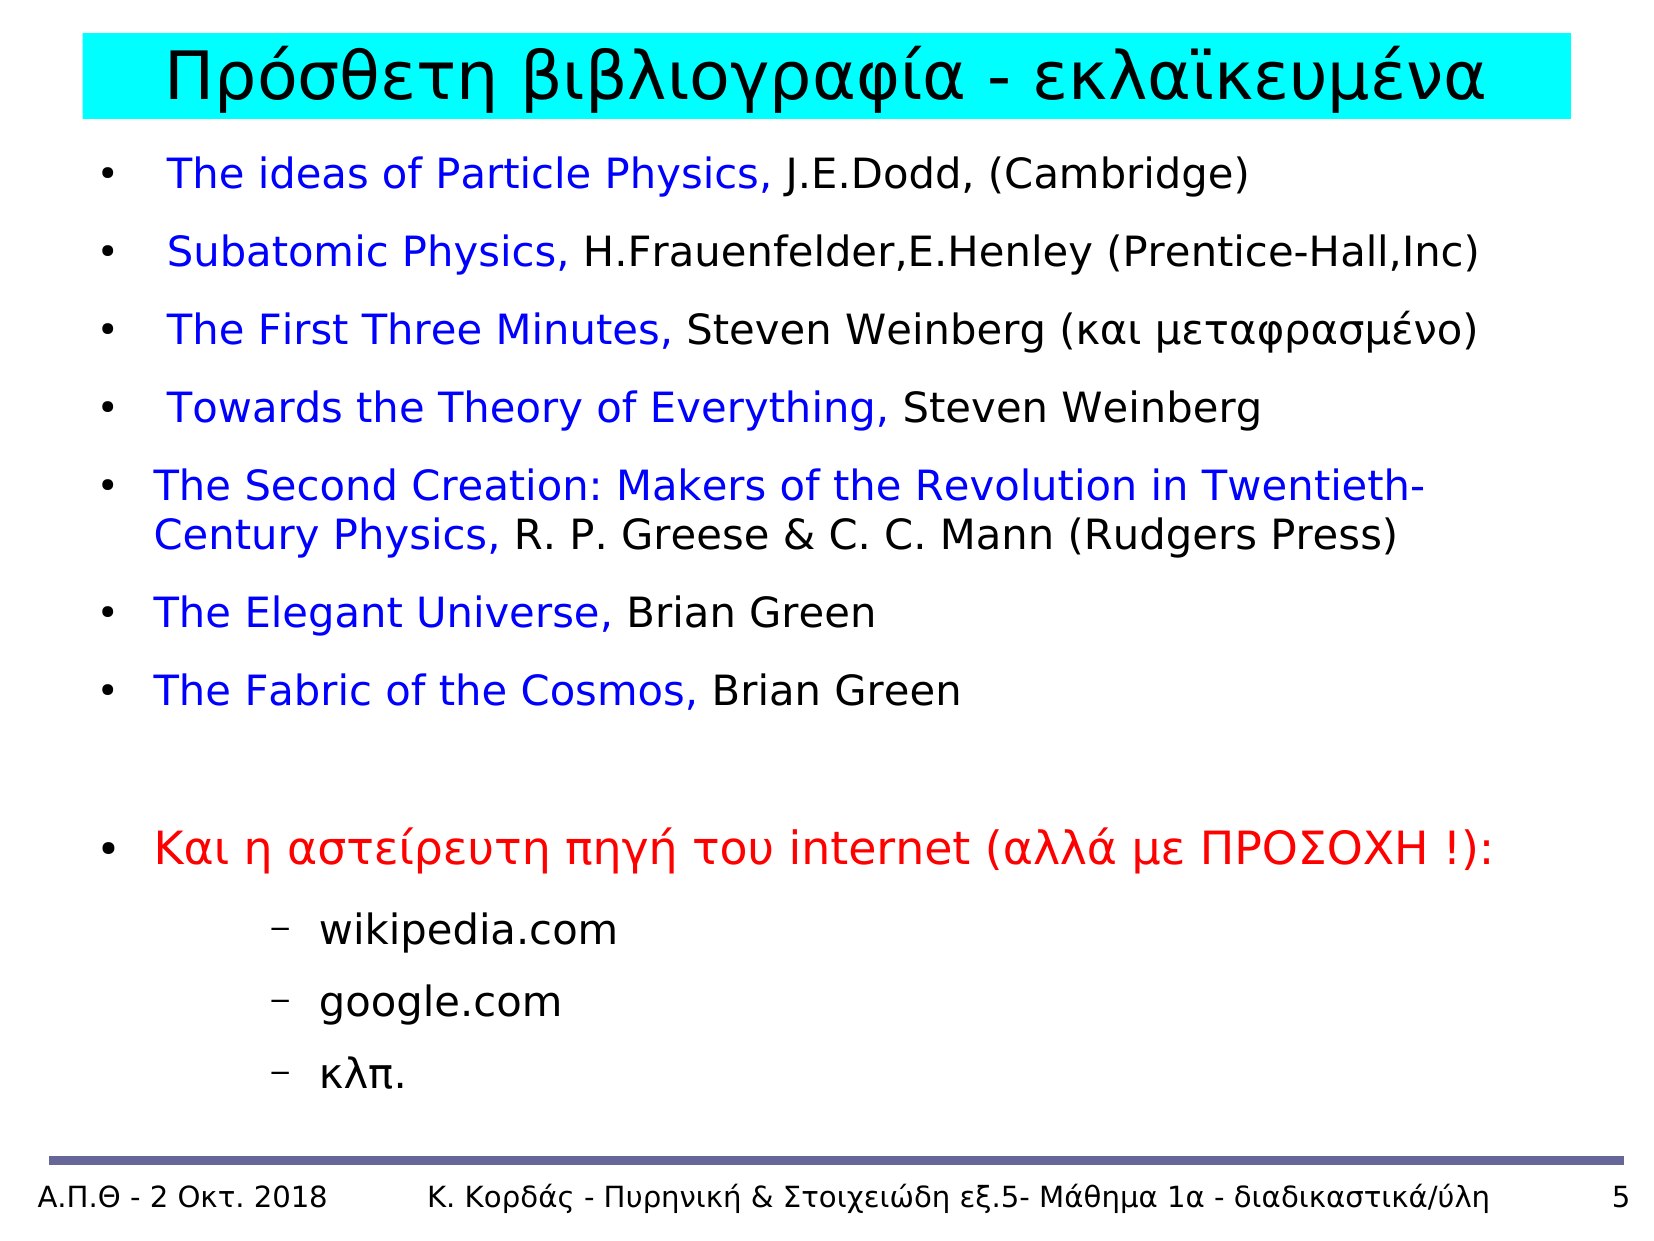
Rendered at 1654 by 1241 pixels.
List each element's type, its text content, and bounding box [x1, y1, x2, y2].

title Πρόσθετη βιβλιογραφία - εκλαϊκευμένα [82, 33, 1571, 119]
list The ideas of Particle Physics, J.E.Dodd, (Cambridge) Subatomic Physics, H.Frauenfelder,E.Henley (Prentice-Hall,Inc) The First Three Minutes, Steven Weinberg (και μεταφρασμένο) Towards the Theory of Everything, Steven Weinberg The Second Creation: Makers of the Revolution in Twentieth-Century Physics, R. P. Greese & C. C. Mann (Rudgers Press) The Elegant Universe, Brian Green The Fabric of the Cosmos, Brian Green Και η αστείρευτη πηγή του internet (αλλά με ΠΡΟΣΟΧΗ !): wikipedia.com google.com κλπ. [82, 150, 1571, 1112]
